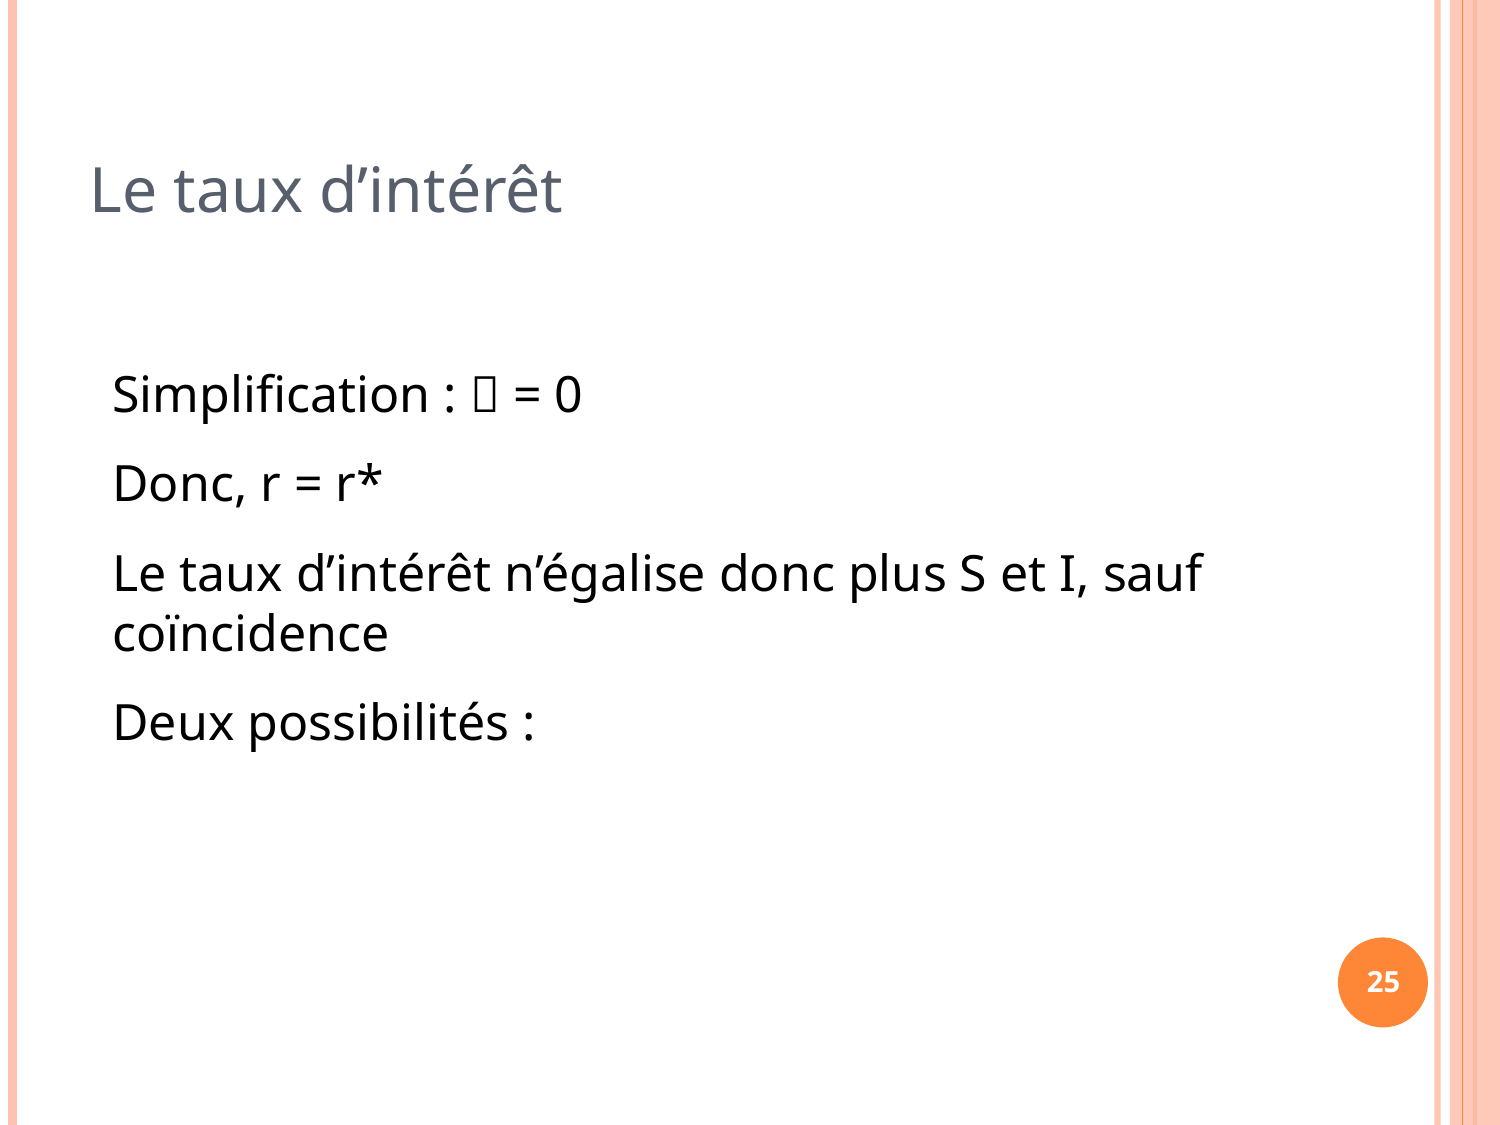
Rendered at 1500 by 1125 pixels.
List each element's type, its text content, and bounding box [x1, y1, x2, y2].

title Le taux d’intérêt [75, 45, 1300, 233]
slide_number <numéro> [1333, 940, 1434, 1027]
list Simplification :  = 0 Donc, r = r* Le taux d’intérêt n’égalise donc plus S et I, sauf coïncidence Deux possibilités : [112, 362, 1388, 1000]
